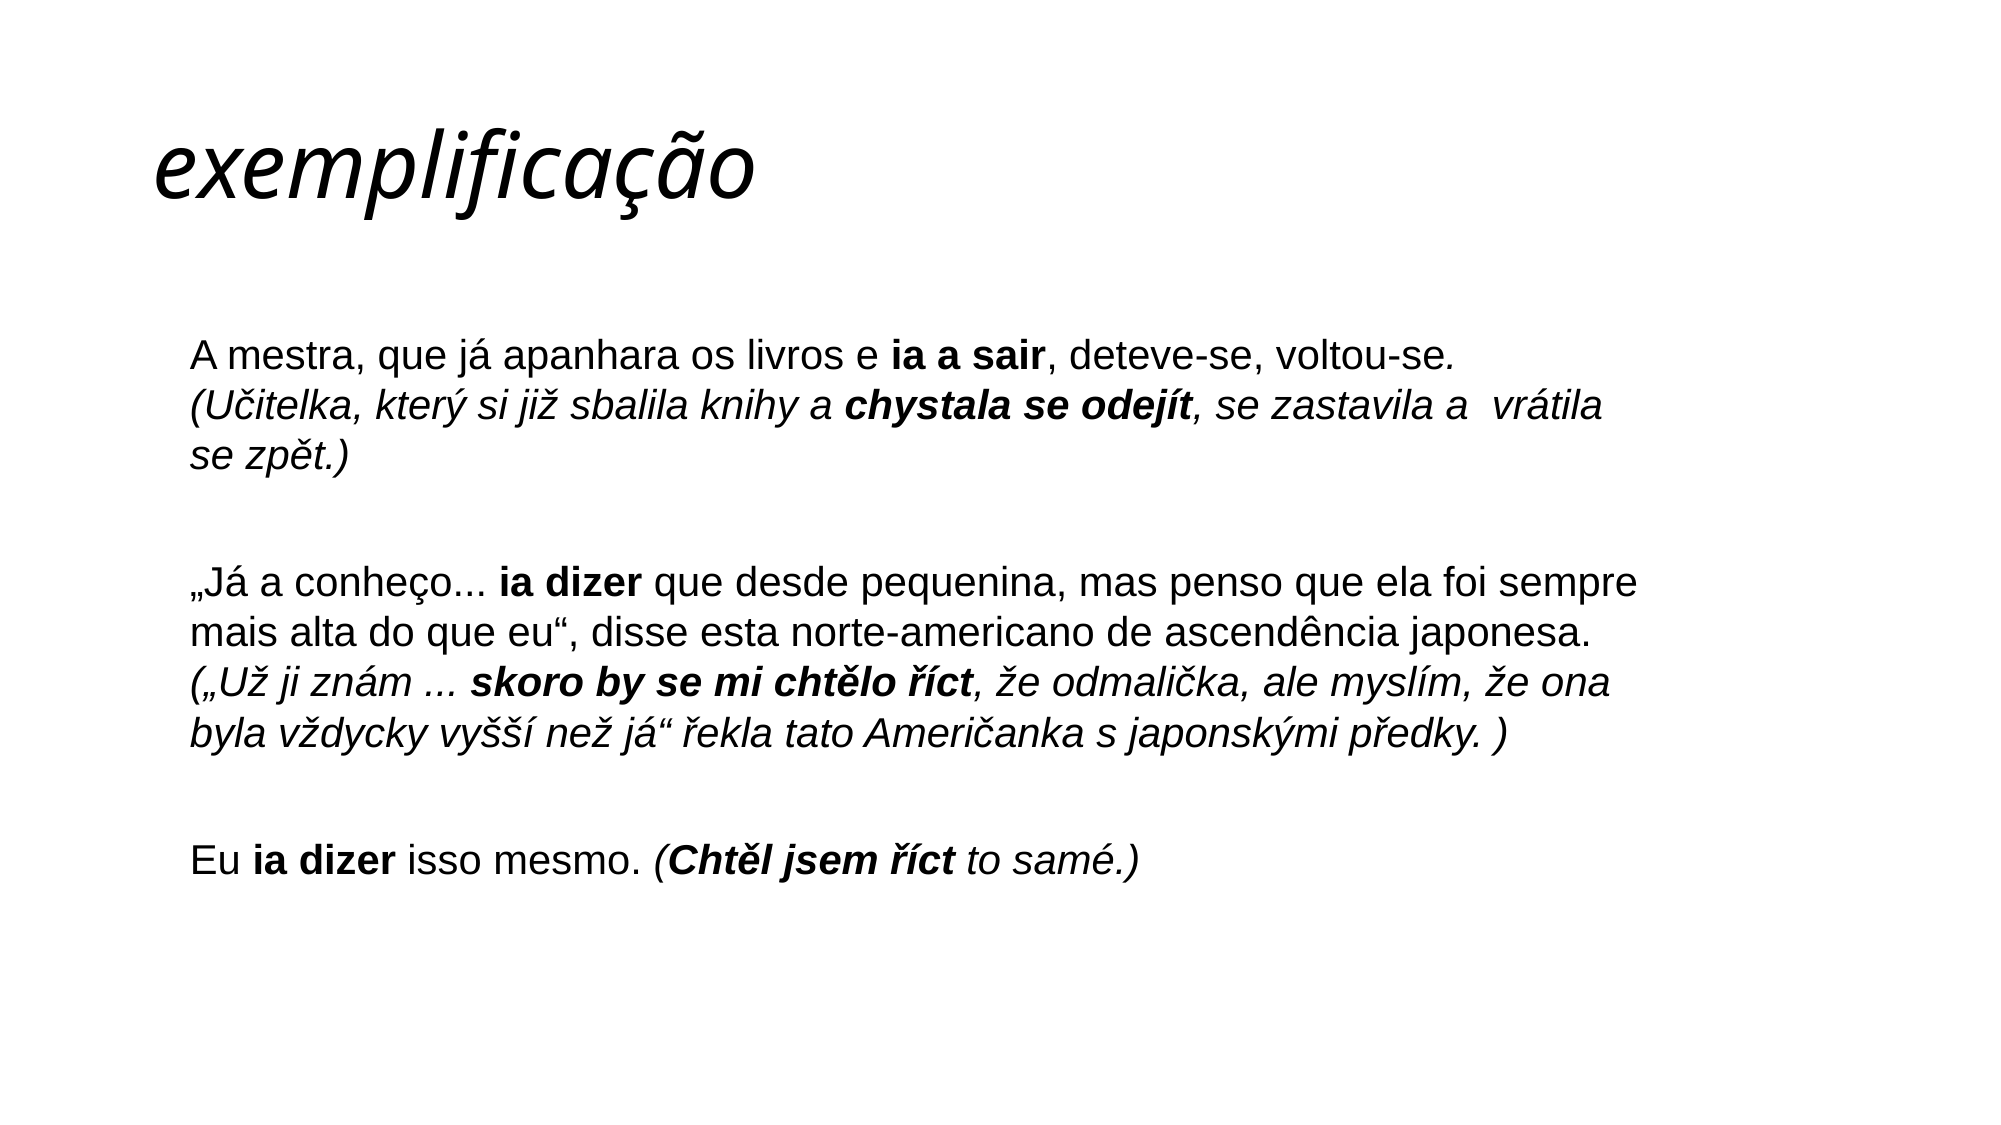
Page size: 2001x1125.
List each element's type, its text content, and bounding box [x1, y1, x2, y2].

title exemplificação [137, 59, 1863, 278]
text_box A mestra, que já apanhara os livros e ia a sair, deteve-se, voltou-se. (Učitelka, který si již sbalila knihy a chystala se odejít, se zastavila a vrátila se zpět.) „Já a conheço... ia dizer que desde pequenina, mas penso que ela foi sempre mais alta do que eu“, disse esta norte-americano de ascendência japonesa. („Už ji znám ... skoro by se mi chtělo říct, že odmalička, ale myslím, že ona byla vždycky vyšší než já“ řekla tato Američanka s japonskými předky. ) Eu ia dizer isso mesmo. (Chtěl jsem říct to samé.) [175, 320, 1666, 890]
